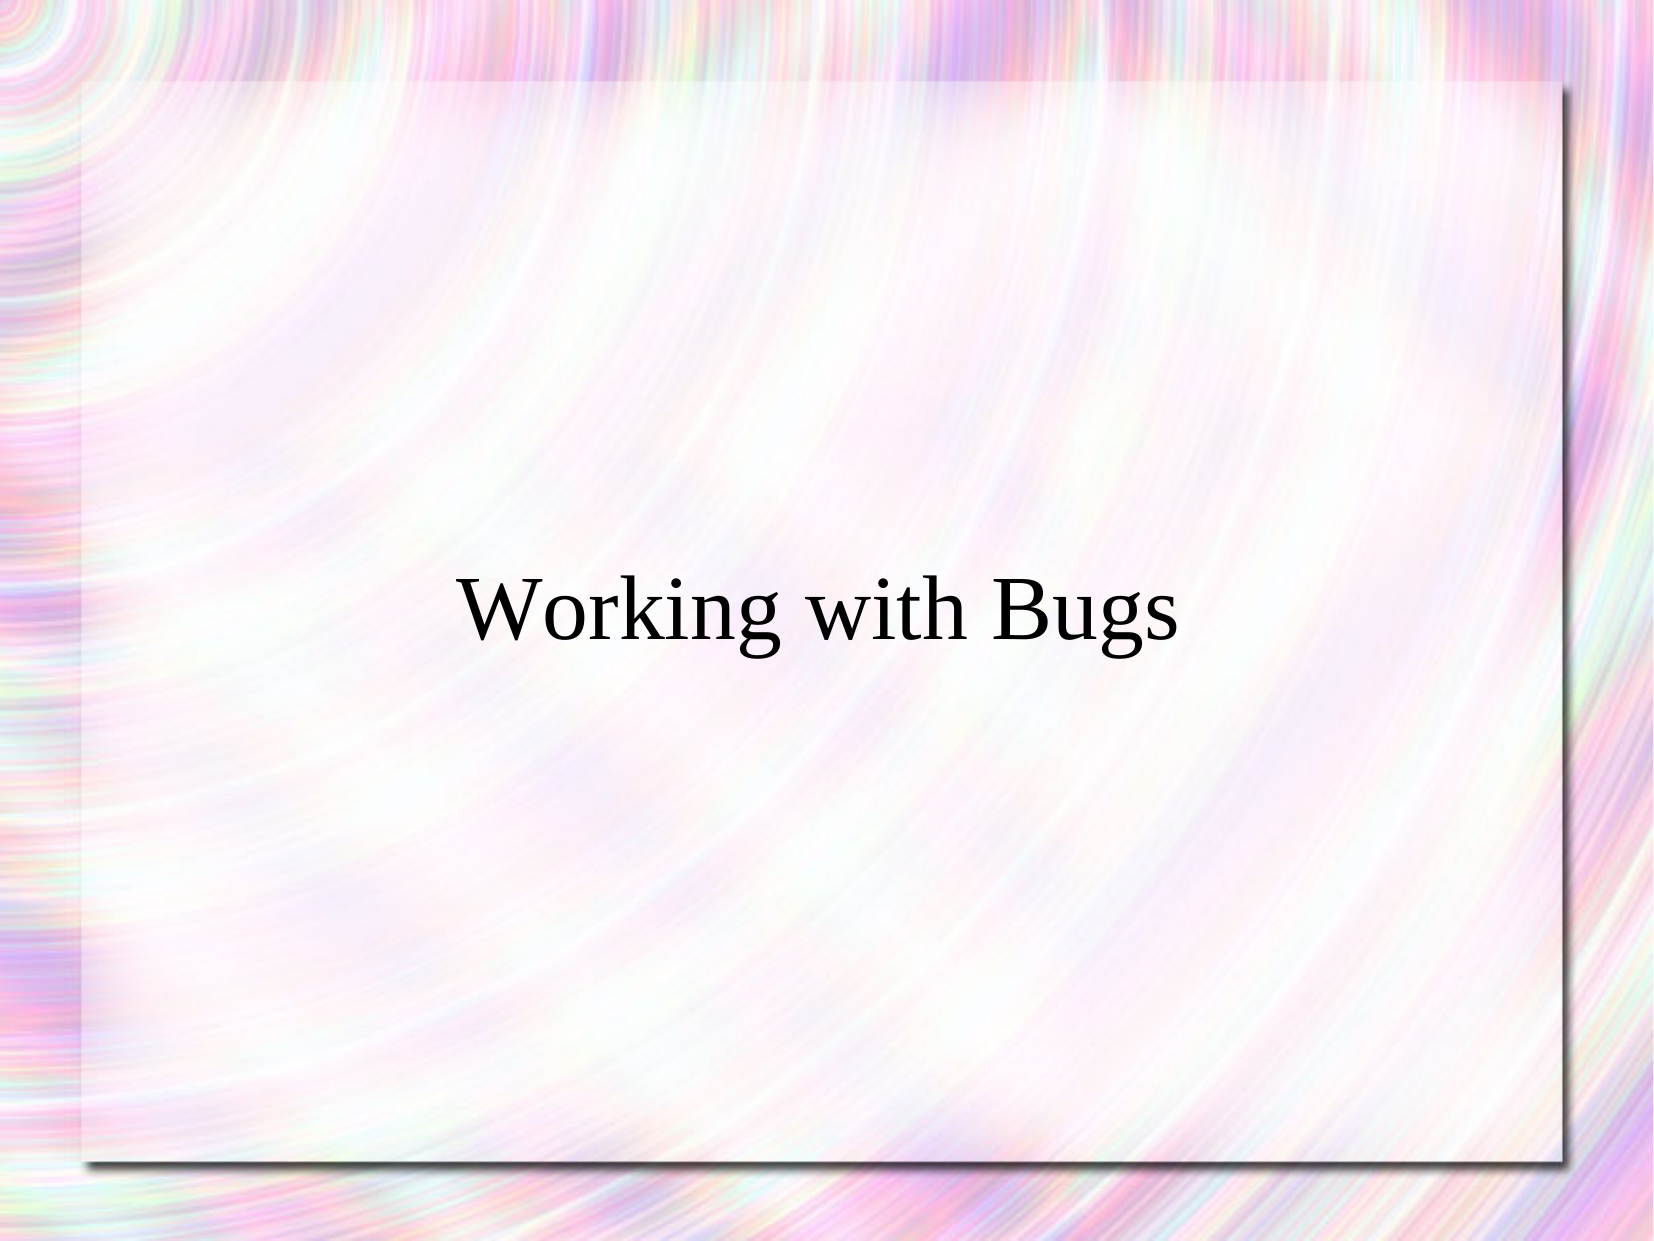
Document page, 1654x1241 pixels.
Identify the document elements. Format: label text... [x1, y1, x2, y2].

title Working with Bugs [112, 505, 1525, 713]
picture [0, 0, 1654, 1241]
